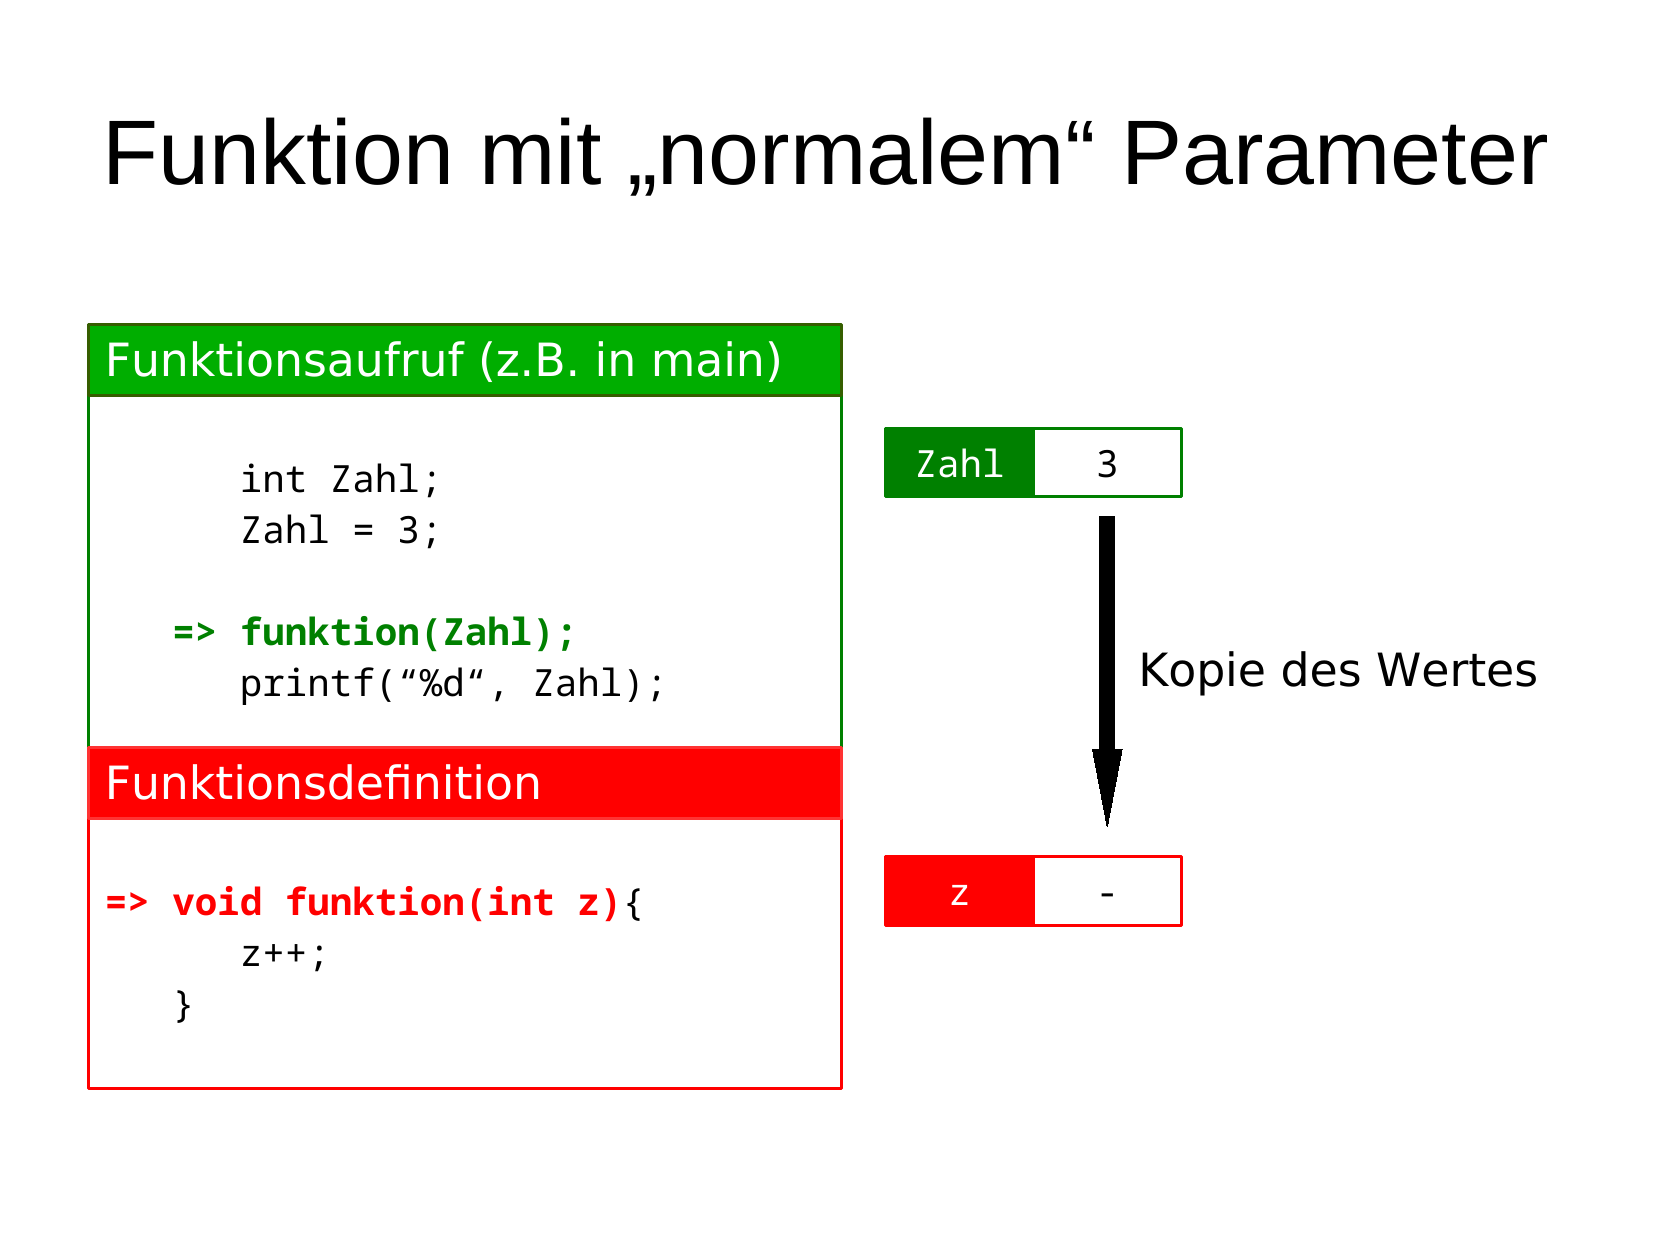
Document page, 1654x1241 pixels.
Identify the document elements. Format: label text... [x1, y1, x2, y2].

text_box [1092, 516, 1123, 827]
text_box Zahl [885, 428, 1032, 490]
text_box Kopie des Wertes [1122, 634, 1565, 706]
text_box Funktionsdefinition [88, 747, 842, 819]
text_box int Zahl; Zahl = 3; => funktion(Zahl); printf(“%d“, Zahl); [88, 397, 842, 716]
text_box z [885, 856, 1032, 918]
text_box => void funktion(int z){ z++; } [88, 820, 842, 1052]
title Funktion mit „normalem“ Parameter [82, 49, 1571, 257]
text_box Funktionsaufruf (z.B. in main) [88, 324, 842, 396]
text_box 3 [1033, 428, 1182, 490]
text_box - [1033, 856, 1182, 918]
